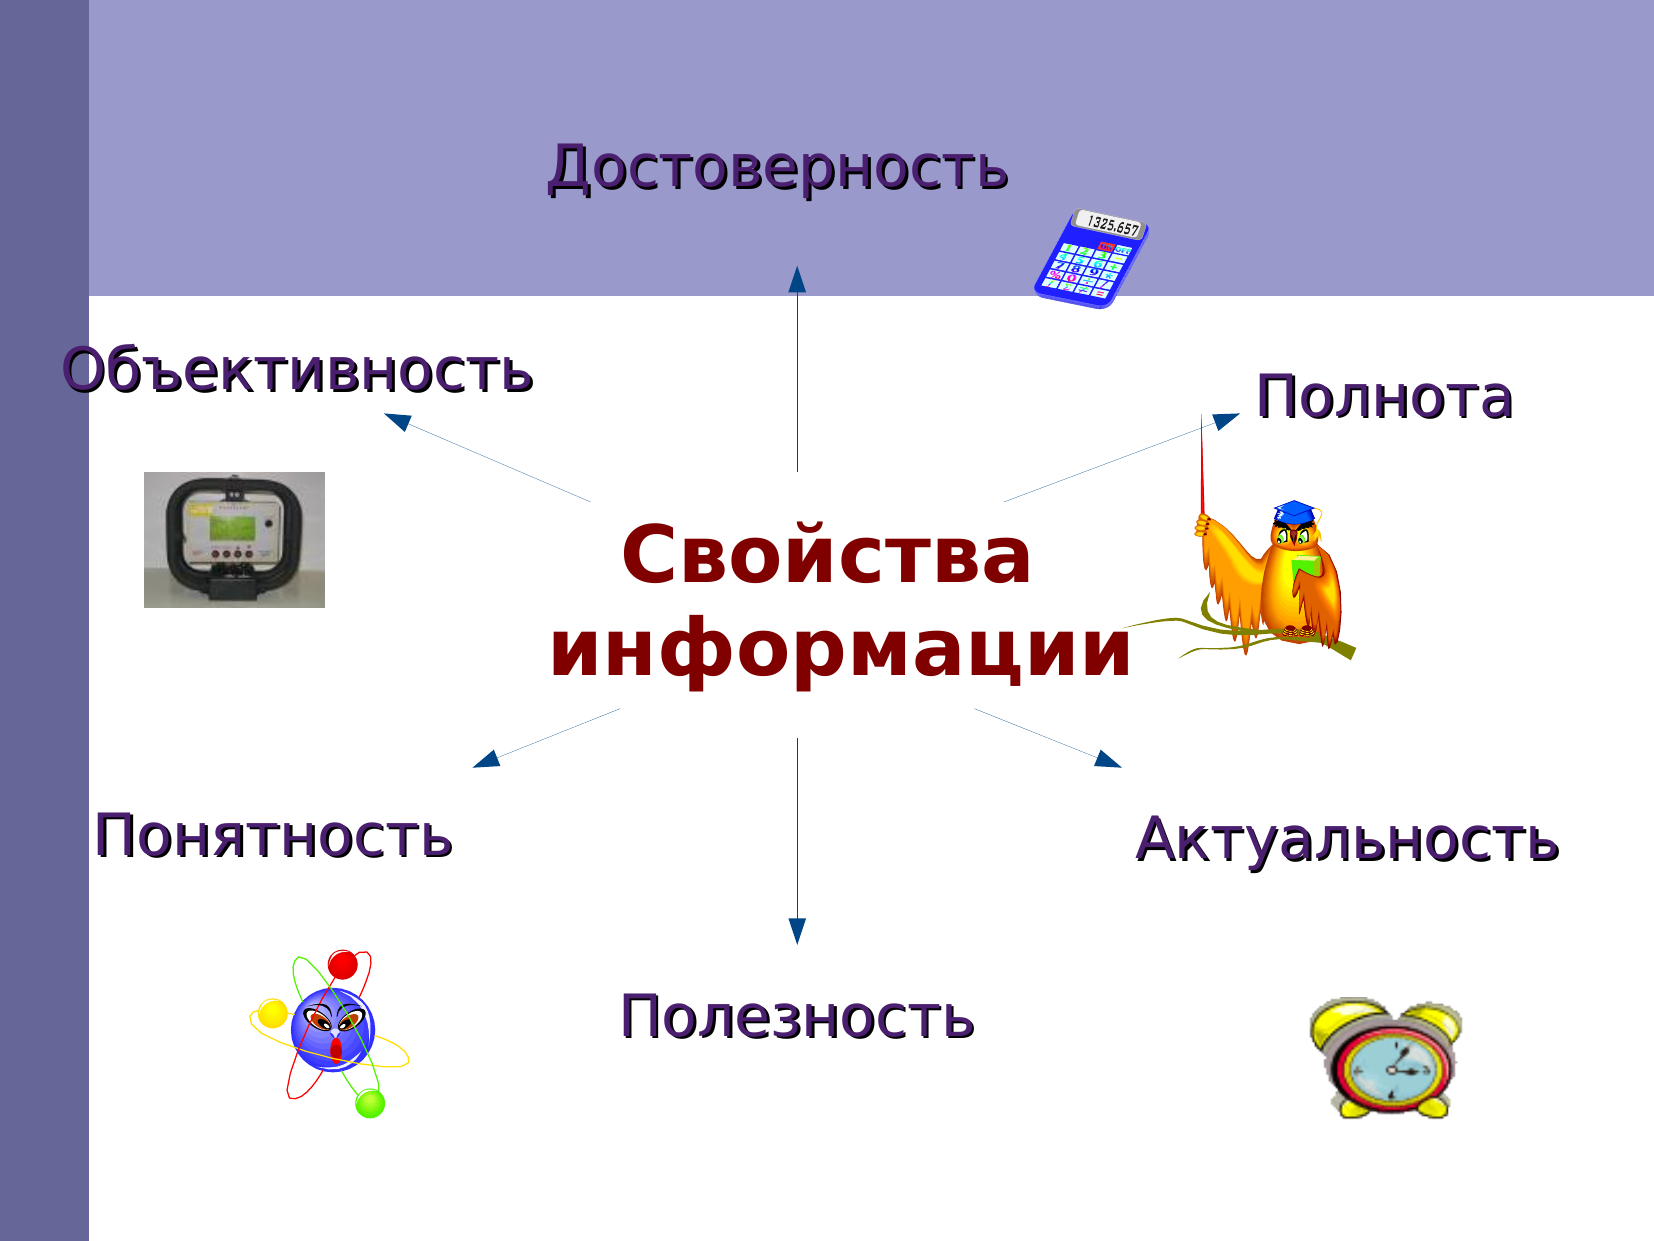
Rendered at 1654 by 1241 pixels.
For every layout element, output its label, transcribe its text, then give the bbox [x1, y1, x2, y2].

picture [1122, 415, 1359, 680]
text_box Актуальность [1120, 797, 1595, 881]
text_box Полнота [1240, 354, 1565, 438]
text_box Достоверность [531, 124, 1034, 209]
text_box Объективность [45, 327, 562, 412]
text_box Полезность [603, 974, 1034, 1058]
picture [1308, 997, 1477, 1123]
text_box Свойства информации [472, 501, 1211, 702]
picture [1033, 206, 1152, 310]
picture [239, 943, 414, 1123]
picture [1122, 413, 1223, 457]
text_box Понятность [78, 793, 502, 877]
picture [144, 472, 325, 608]
